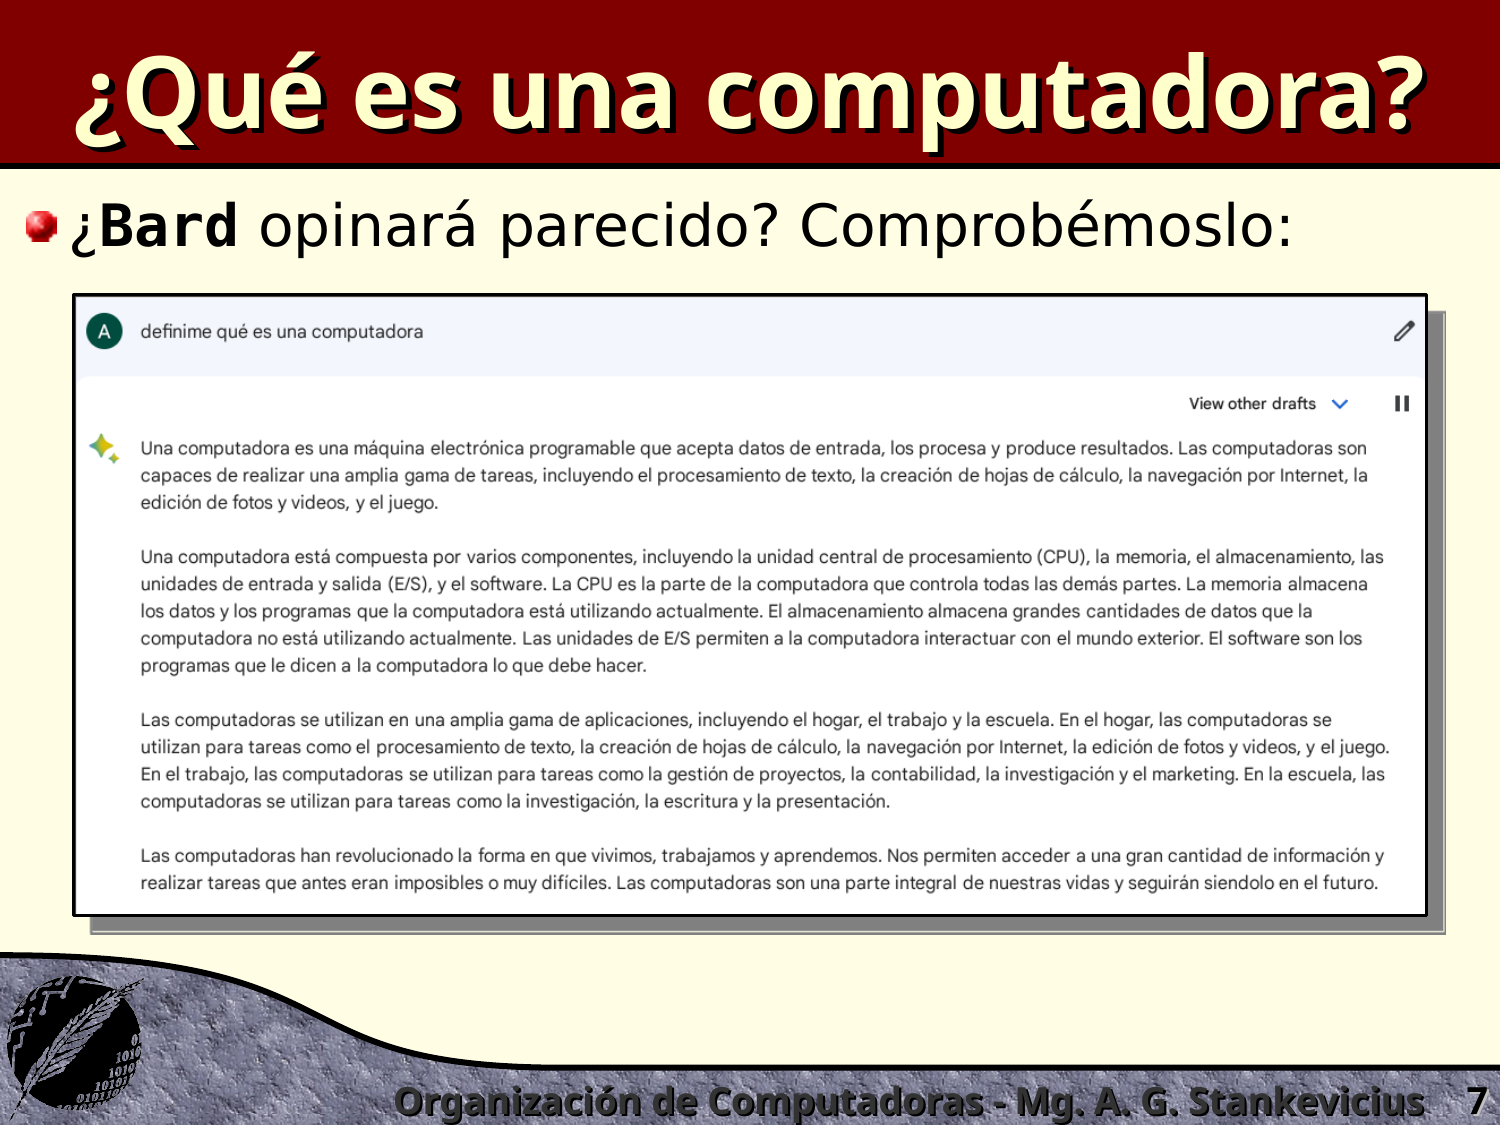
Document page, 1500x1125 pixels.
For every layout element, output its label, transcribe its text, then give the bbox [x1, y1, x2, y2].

picture [75, 296, 1426, 914]
picture [802, 1100, 806, 1110]
list ¿Bard opinará parecido? Comprobémoslo: [11, 192, 1486, 845]
picture [0, 959, 1500, 1125]
title ¿Qué es una computadora? [15, 5, 1485, 160]
picture [448, 1100, 455, 1110]
picture [1058, 1100, 1065, 1110]
